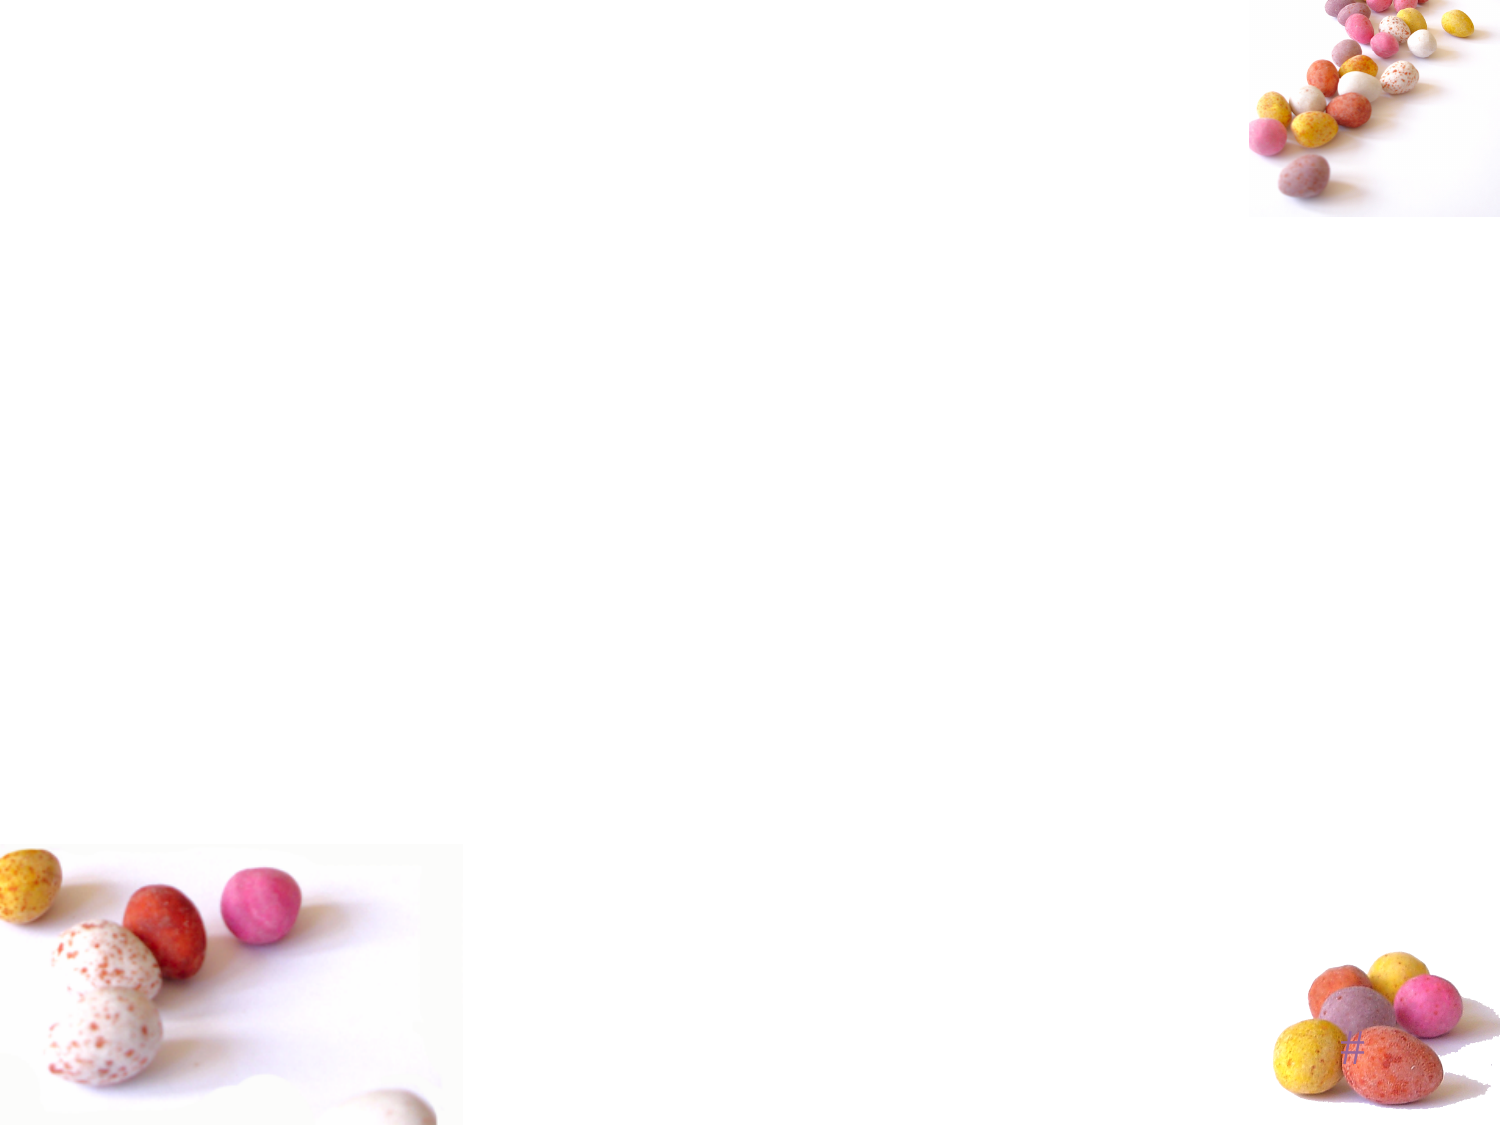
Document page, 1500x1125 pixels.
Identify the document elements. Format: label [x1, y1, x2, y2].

picture [1249, 0, 1500, 217]
picture [0, 844, 463, 1125]
picture [1250, 944, 1500, 1125]
